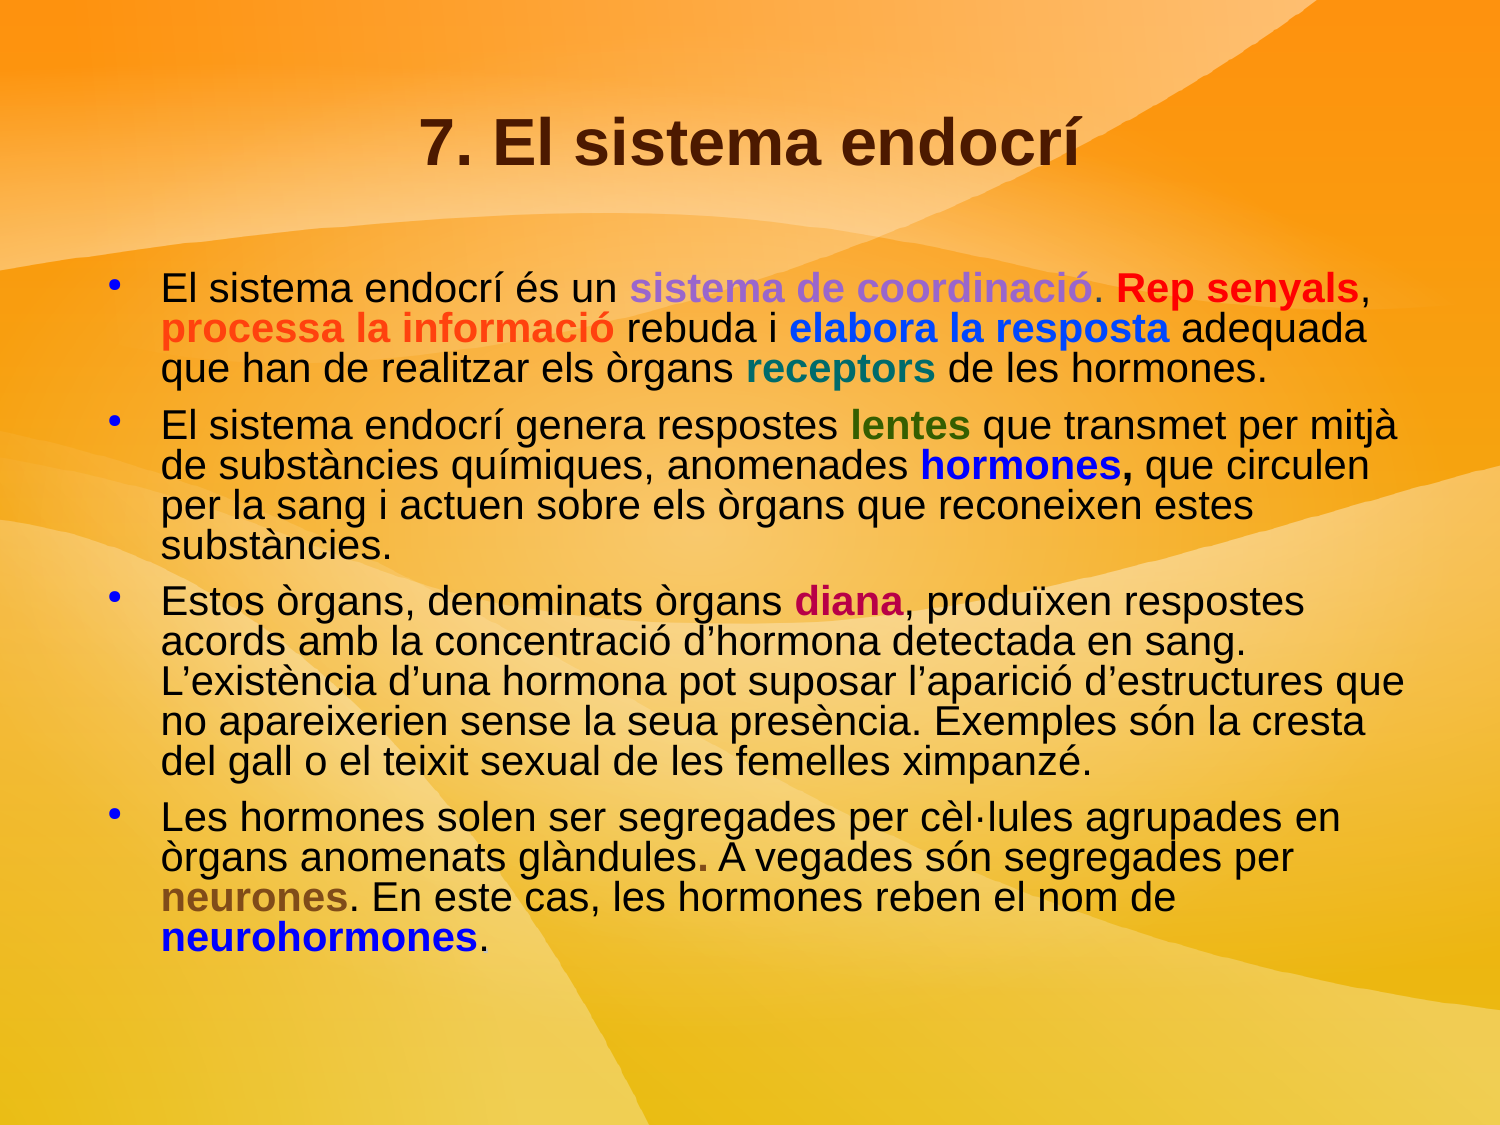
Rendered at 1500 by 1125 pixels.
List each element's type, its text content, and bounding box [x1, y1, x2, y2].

list El sistema endocrí és un sistema de coordinació. Rep senyals, processa la informació rebuda i elabora la resposta adequada que han de realitzar els òrgans receptors de les hormones. El sistema endocrí genera respostes lentes que transmet per mitjà de substàncies químiques, anomenades hormones, que circulen per la sang i actuen sobre els òrgans que reconeixen estes substàncies. Estos òrgans, denominats òrgans diana, produïxen respostes acords amb la concentració d’hormona detectada en sang. L’existència d’una hormona pot suposar l’aparició d’estructures que no apareixerien sense la seua presència. Exemples són la cresta del gall o el teixit sexual de les femelles ximpanzé. Les hormones solen ser segregades per cèl·lules agrupades en òrgans anomenats glàndules. A vegades són segregades per neurones. En este cas, les hormones reben el nom de neurohormones. [75, 263, 1425, 1006]
picture [0, 0, 1500, 1125]
title 7. El sistema endocrí [75, 44, 1425, 233]
